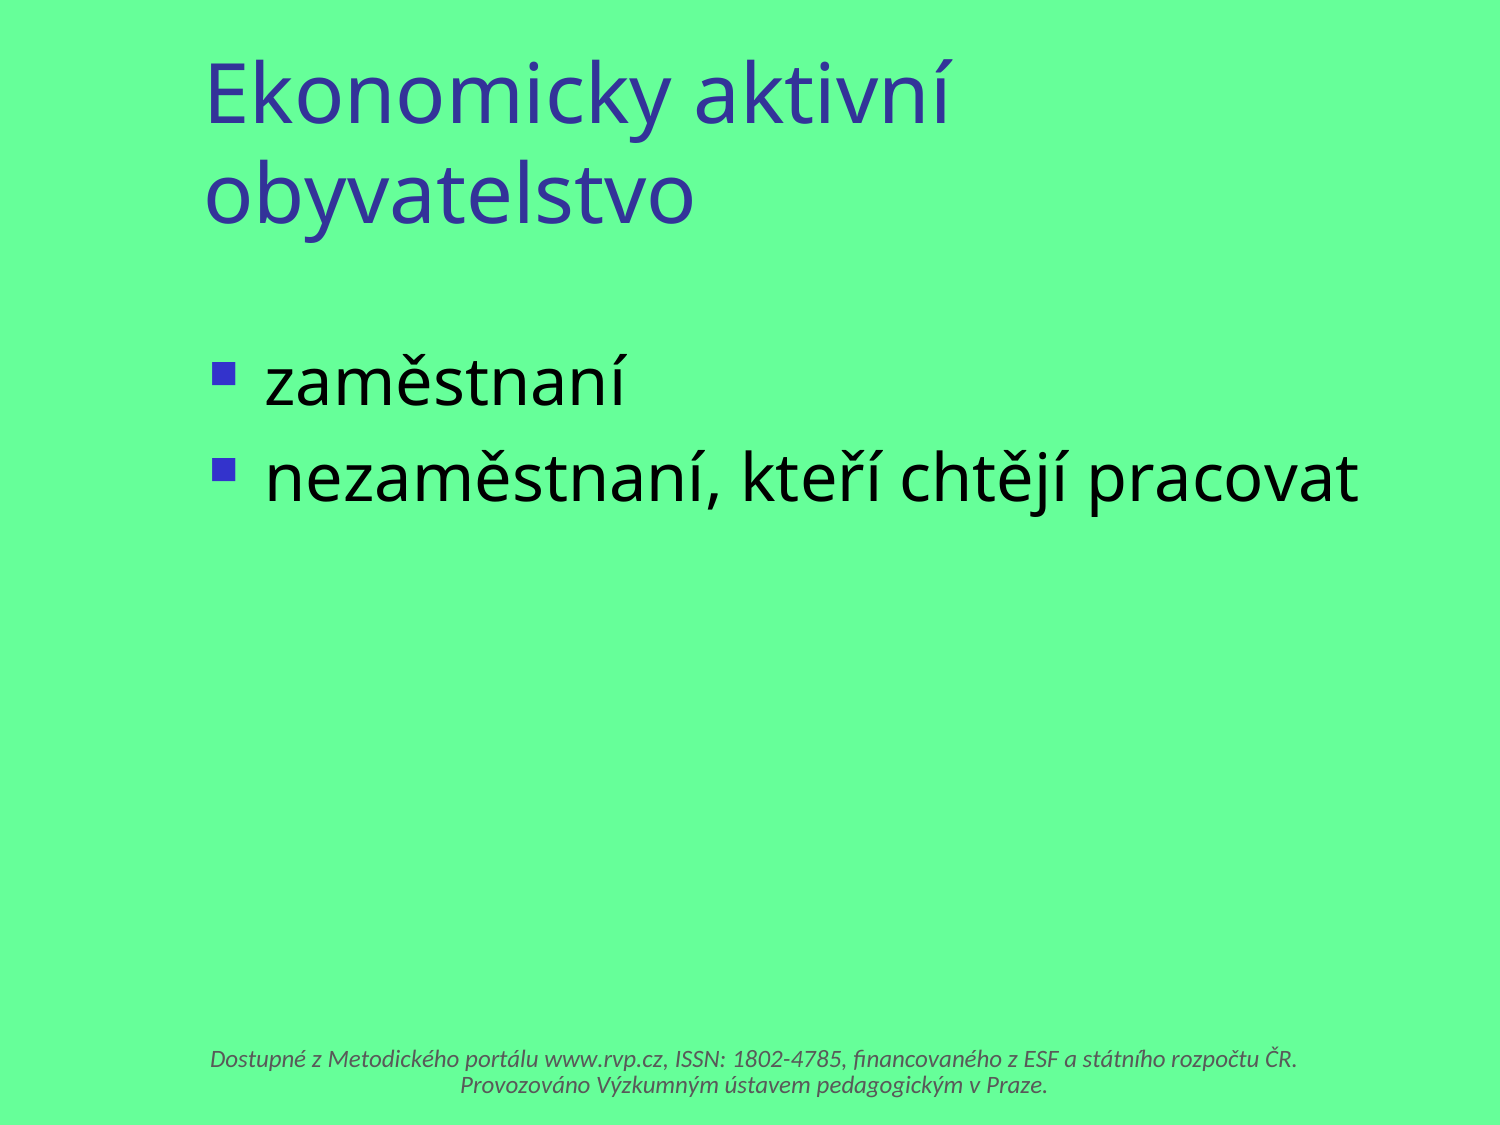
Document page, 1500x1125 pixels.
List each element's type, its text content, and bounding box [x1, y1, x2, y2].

list zaměstnaní nezaměstnaní, kteří chtějí pracovat [193, 331, 1469, 1007]
text_box Dostupné z Metodického portálu www.rvp.cz, ISSN: 1802-4785, financovaného z ESF a státního rozpočtu ČR. Provozováno Výzkumným ústavem pedagogickým v Praze. [133, 1042, 1377, 1103]
title Ekonomicky aktivní obyvatelstvo [188, 7, 1468, 248]
